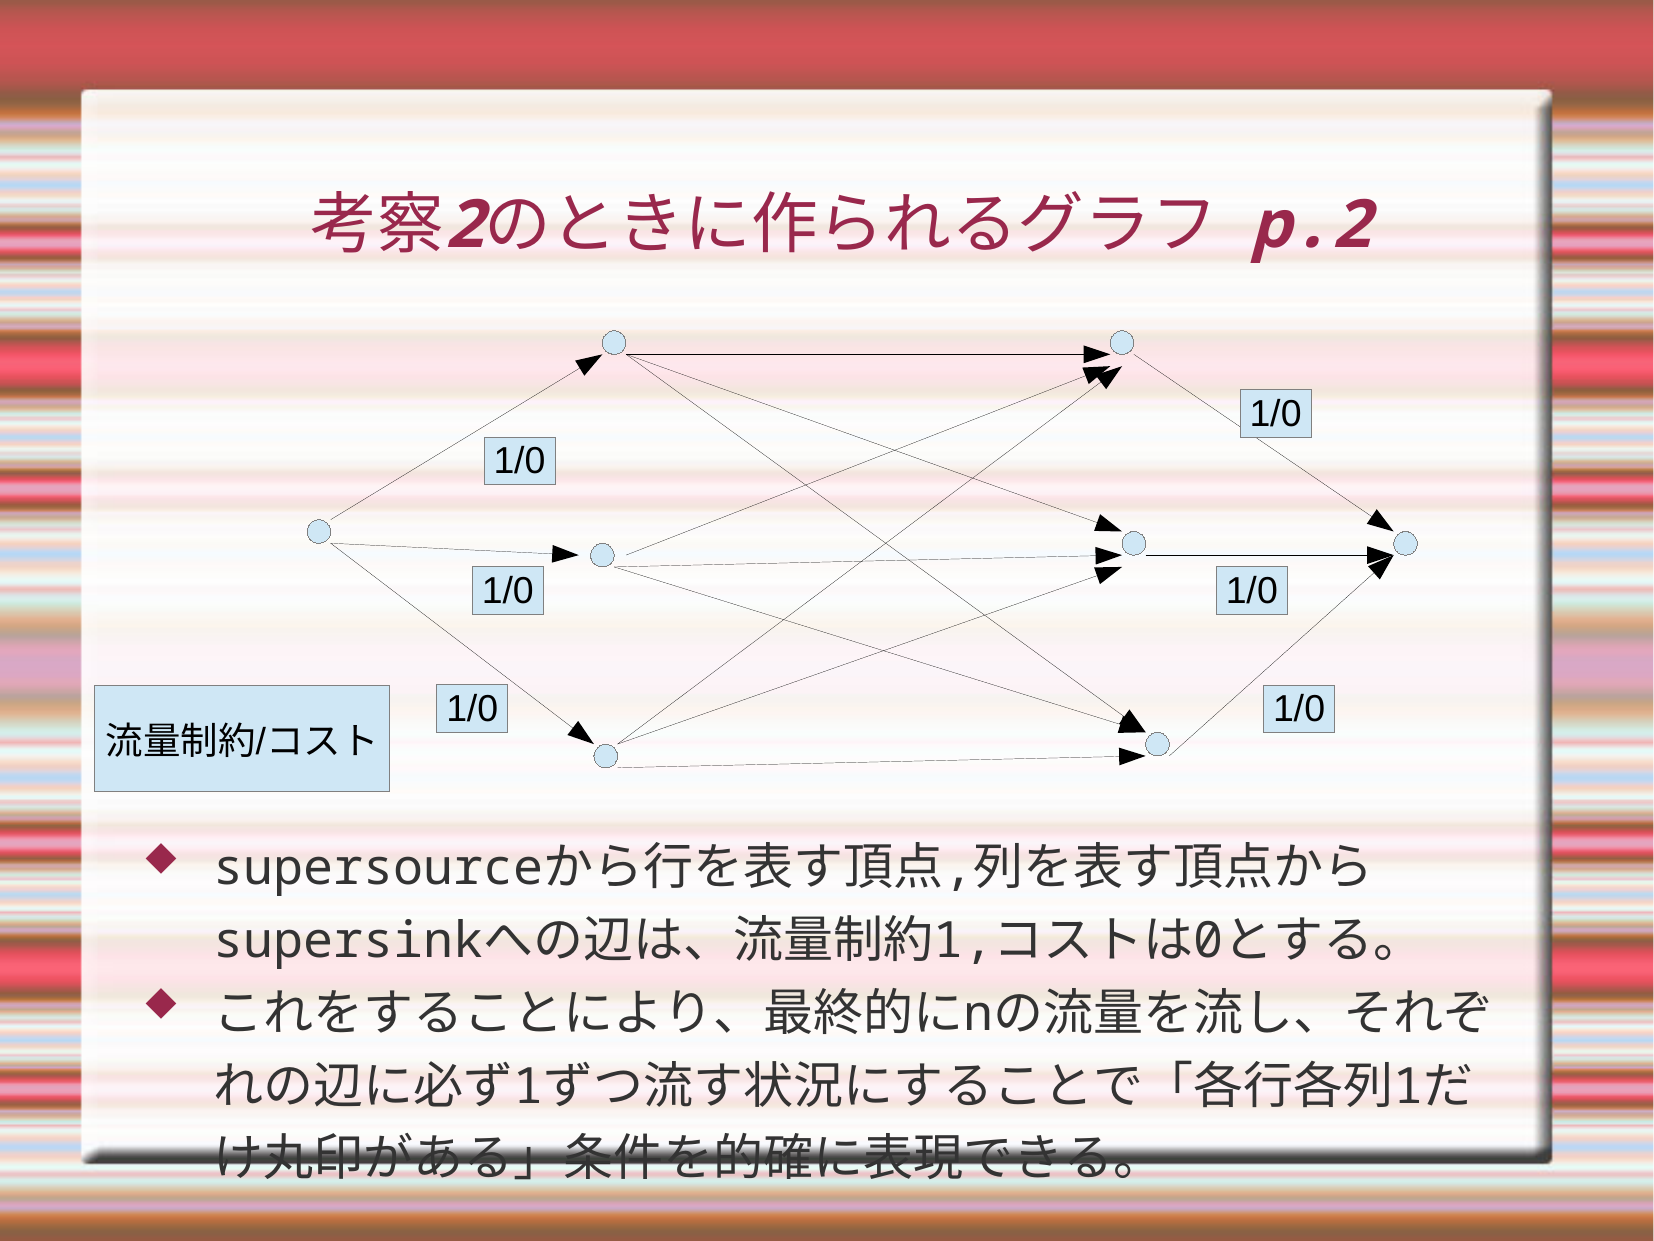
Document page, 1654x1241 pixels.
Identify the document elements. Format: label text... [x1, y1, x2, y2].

text_box 1/0 [472, 566, 544, 615]
text_box [602, 330, 626, 355]
text_box 1/0 [1216, 566, 1288, 615]
text_box [1393, 531, 1418, 556]
text_box 1/0 [436, 684, 508, 733]
text_box 流量制約/コスト [94, 685, 390, 792]
text_box [1145, 732, 1170, 756]
text_box [1110, 330, 1134, 355]
text_box 1/0 [1263, 685, 1335, 733]
picture [0, 0, 1654, 1241]
text_box [307, 519, 331, 544]
text_box [593, 744, 618, 768]
text_box [1122, 531, 1146, 556]
list supersourceから行を表す頂点,列を表す頂点からsupersinkへの辺は、流量制約1,コストは0とする。 これをすることにより、最終的にnの流量を流し、それぞれの辺に必ず1ずつ流す状況にすることで「各行各列1だけ丸印がある」条件を的確に表現できる。 [130, 826, 1512, 1087]
text_box [590, 543, 615, 567]
text_box 1/0 [484, 437, 556, 485]
title 考察2のときに作られるグラフ p.2 [135, 114, 1548, 322]
text_box 1/0 [1240, 389, 1312, 438]
